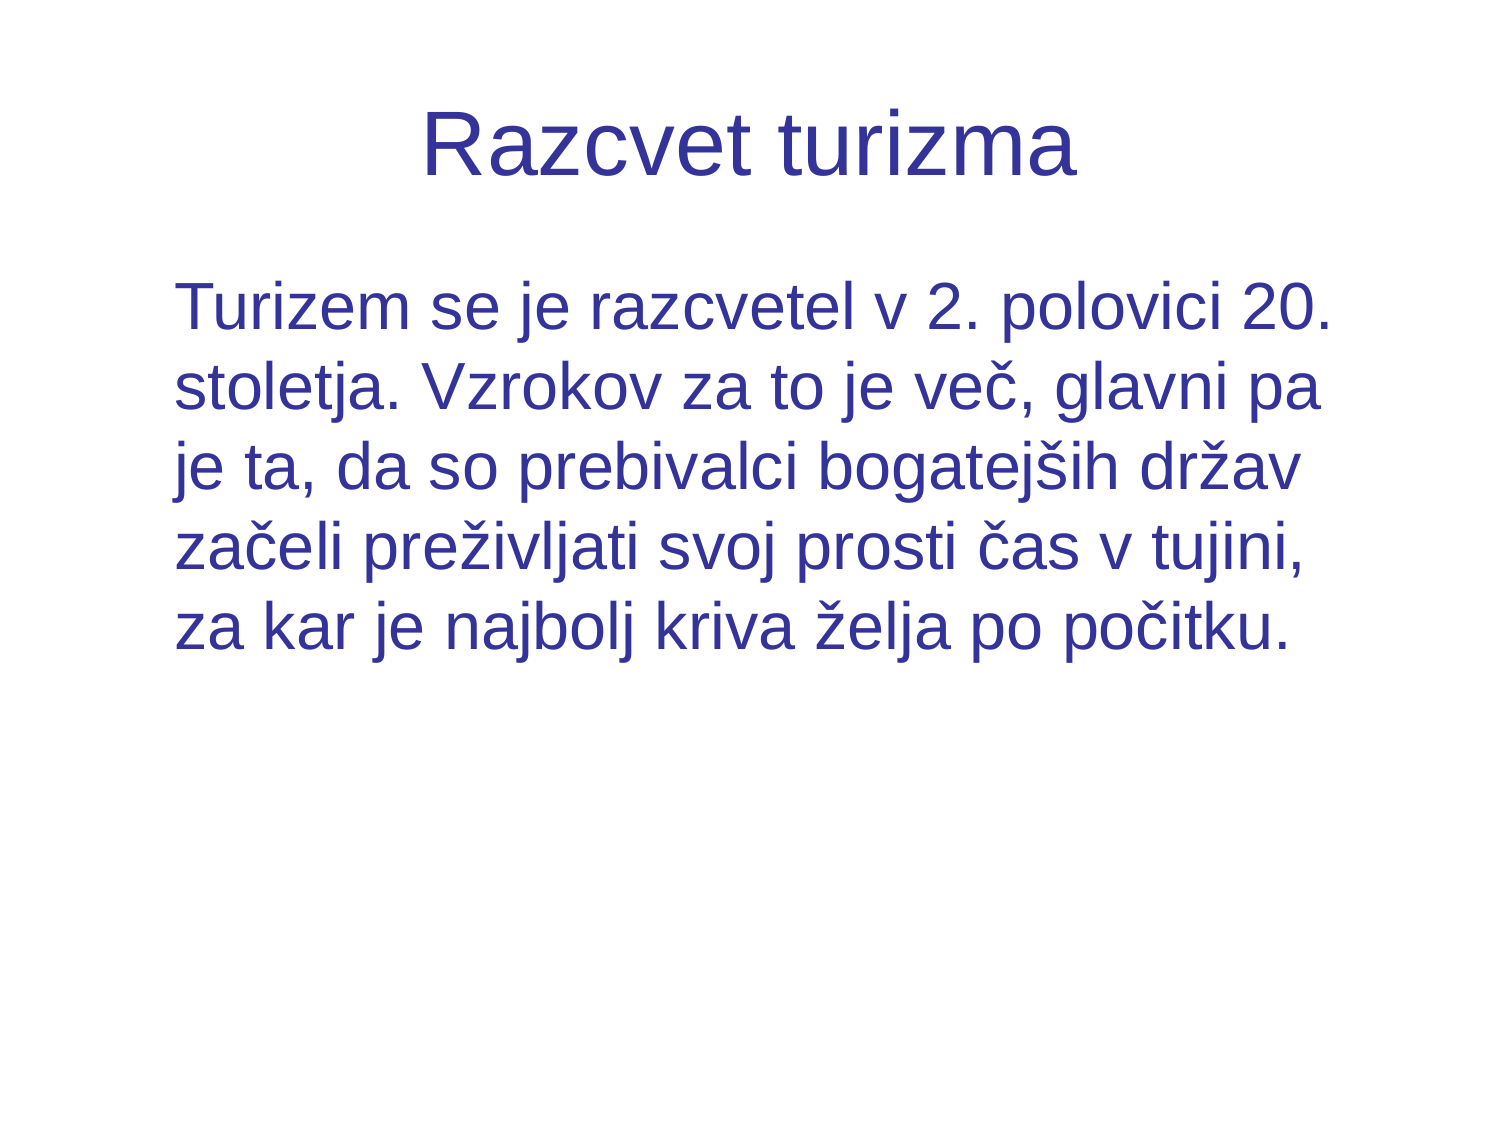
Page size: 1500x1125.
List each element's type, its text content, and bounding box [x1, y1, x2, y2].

title Razcvet turizma [75, 45, 1425, 233]
text_box Turizem se je razcvetel v 2. polovici 20. stoletja. Vzrokov za to je več, glavni pa je ta, da so prebivalci bogatejših držav začeli preživljati svoj prosti čas v tujini, za kar je najbolj kriva želja po počitku. [159, 255, 1376, 671]
